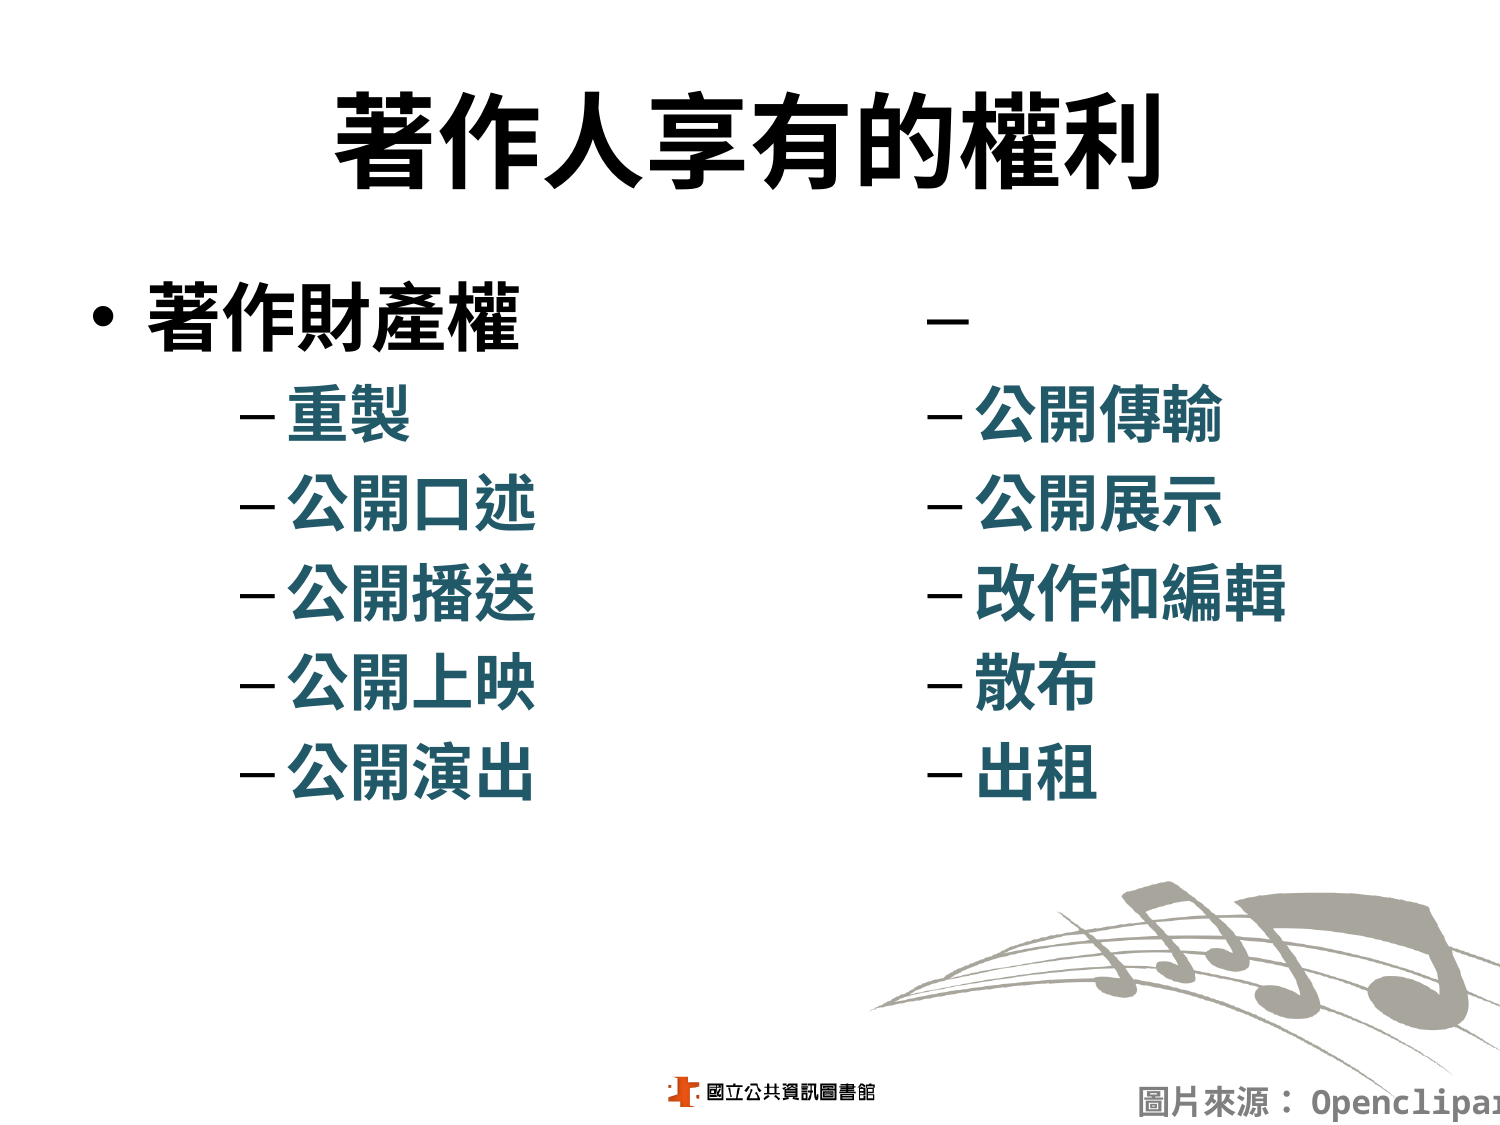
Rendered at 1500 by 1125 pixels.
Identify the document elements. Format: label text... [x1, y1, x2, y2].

picture [868, 881, 1500, 1099]
title 著作人享有的權利 [75, 45, 1426, 233]
text_box 圖片來源：Openclipart [1122, 1073, 1500, 1125]
list 著作財產權 重製 公開口述 公開播送 公開上映 公開演出 [75, 262, 738, 1005]
list 公開傳輸 公開展示 改作和編輯 散布 出租 [762, 262, 1426, 1005]
